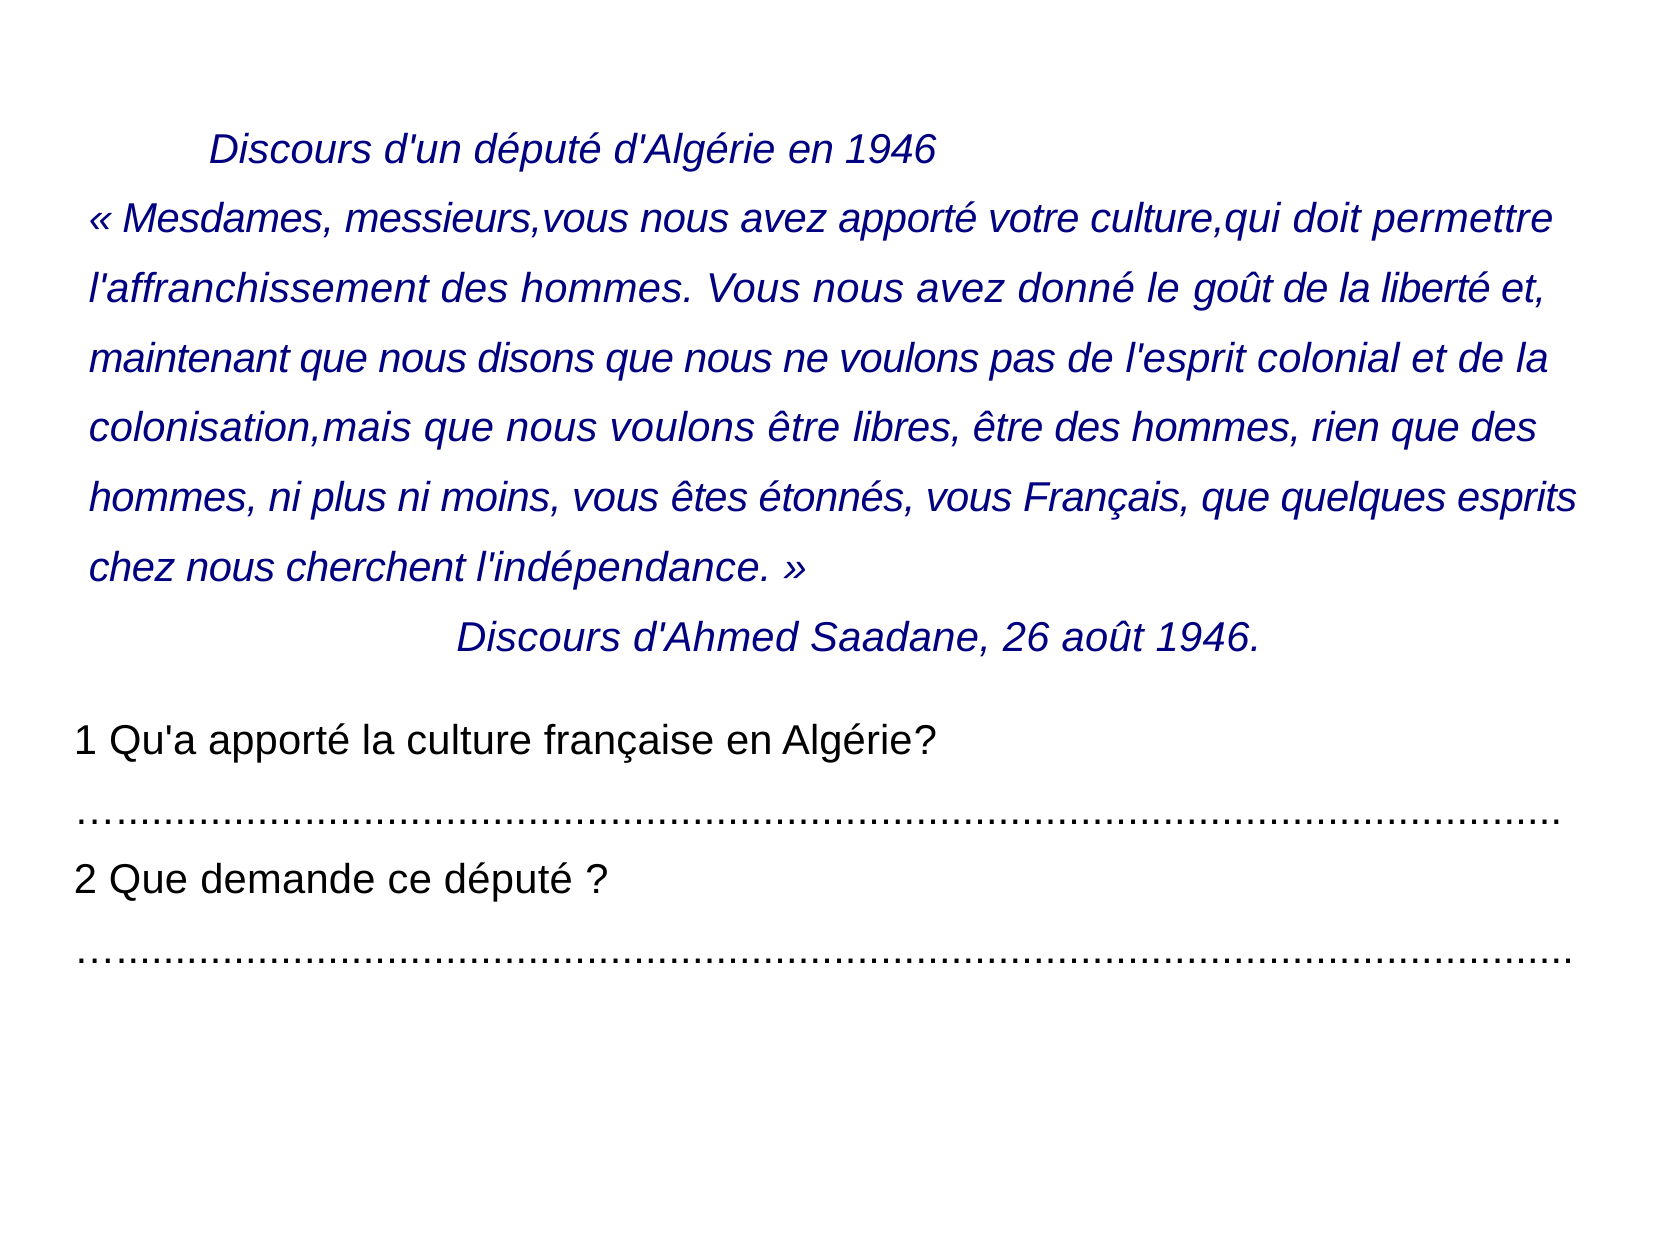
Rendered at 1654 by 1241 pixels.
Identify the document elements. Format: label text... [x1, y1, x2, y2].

text_box Discours d'un député d'Algérie en 1946 « Mesdames, messieurs,vous nous avez apporté votre culture,qui doit permettre l'affranchissement des hommes. Vous nous avez donné le goût de la liberté et, maintenant que nous disons que nous ne voulons pas de l'esprit colonial et de la colonisation,mais que nous voulons être libres, être des hommes, rien que des hommes, ni plus ni moins, vous êtes étonnés, vous Français, que quelques esprits chez nous cherchent l'indépendance. » Discours d'Ahmed Saadane, 26 août 1946. 1 Qu'a apporté la culture française en Algérie? …........................................................................................................................... 2 Que demande ce député ? …............................................................................................................................ [59, 118, 1625, 982]
